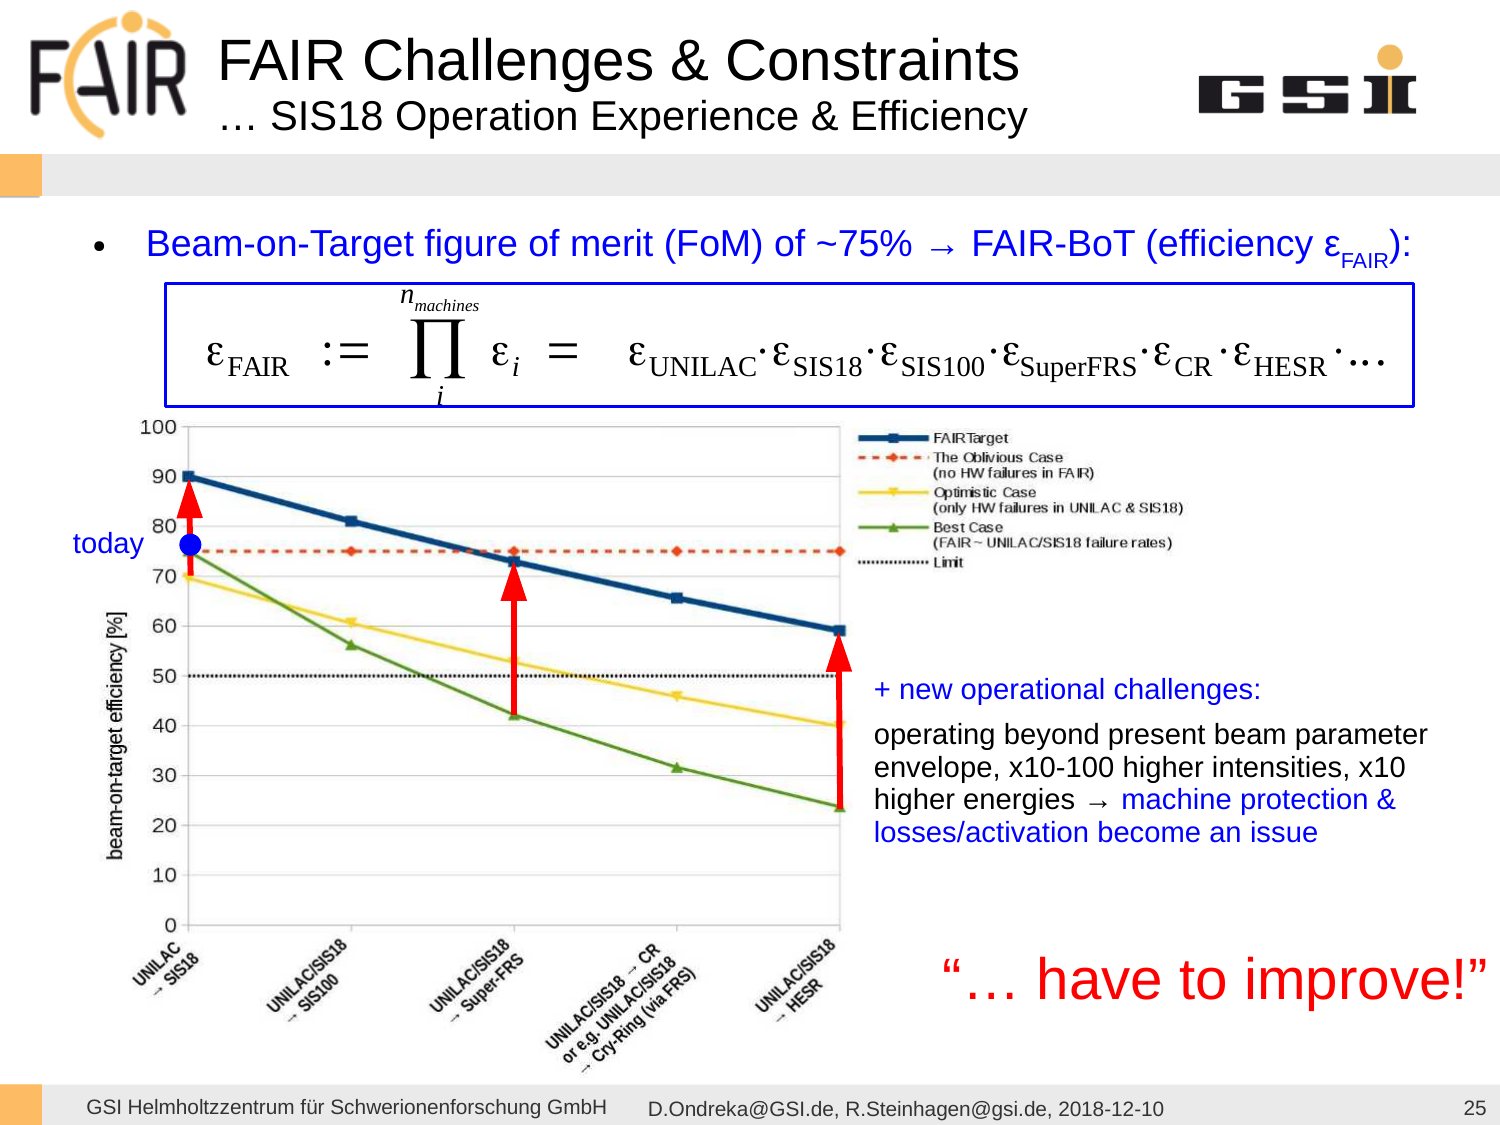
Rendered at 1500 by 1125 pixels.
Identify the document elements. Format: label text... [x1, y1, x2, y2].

picture [1138, 976, 1155, 981]
text_box today [58, 519, 160, 568]
title FAIR Challenges & Constraints … SIS18 Operation Experience & Efficiency [217, 20, 1180, 147]
picture [1197, 42, 1419, 117]
picture [51, 412, 1189, 1081]
picture [1109, 976, 1122, 995]
text_box [179, 534, 201, 556]
list Beam-on-Target figure of merit (FoM) of ~75% → FAIR-BoT (efficiency εFAIR): [75, 221, 1425, 413]
picture [30, 9, 187, 141]
list + new operational challenges: operating beyond present beam parameter envelope, x10-100 higher intensities, x10 higher energies → machine protection & losses/activation become an issue “… have to improve!” [874, 673, 1489, 976]
picture [1077, 984, 1092, 996]
